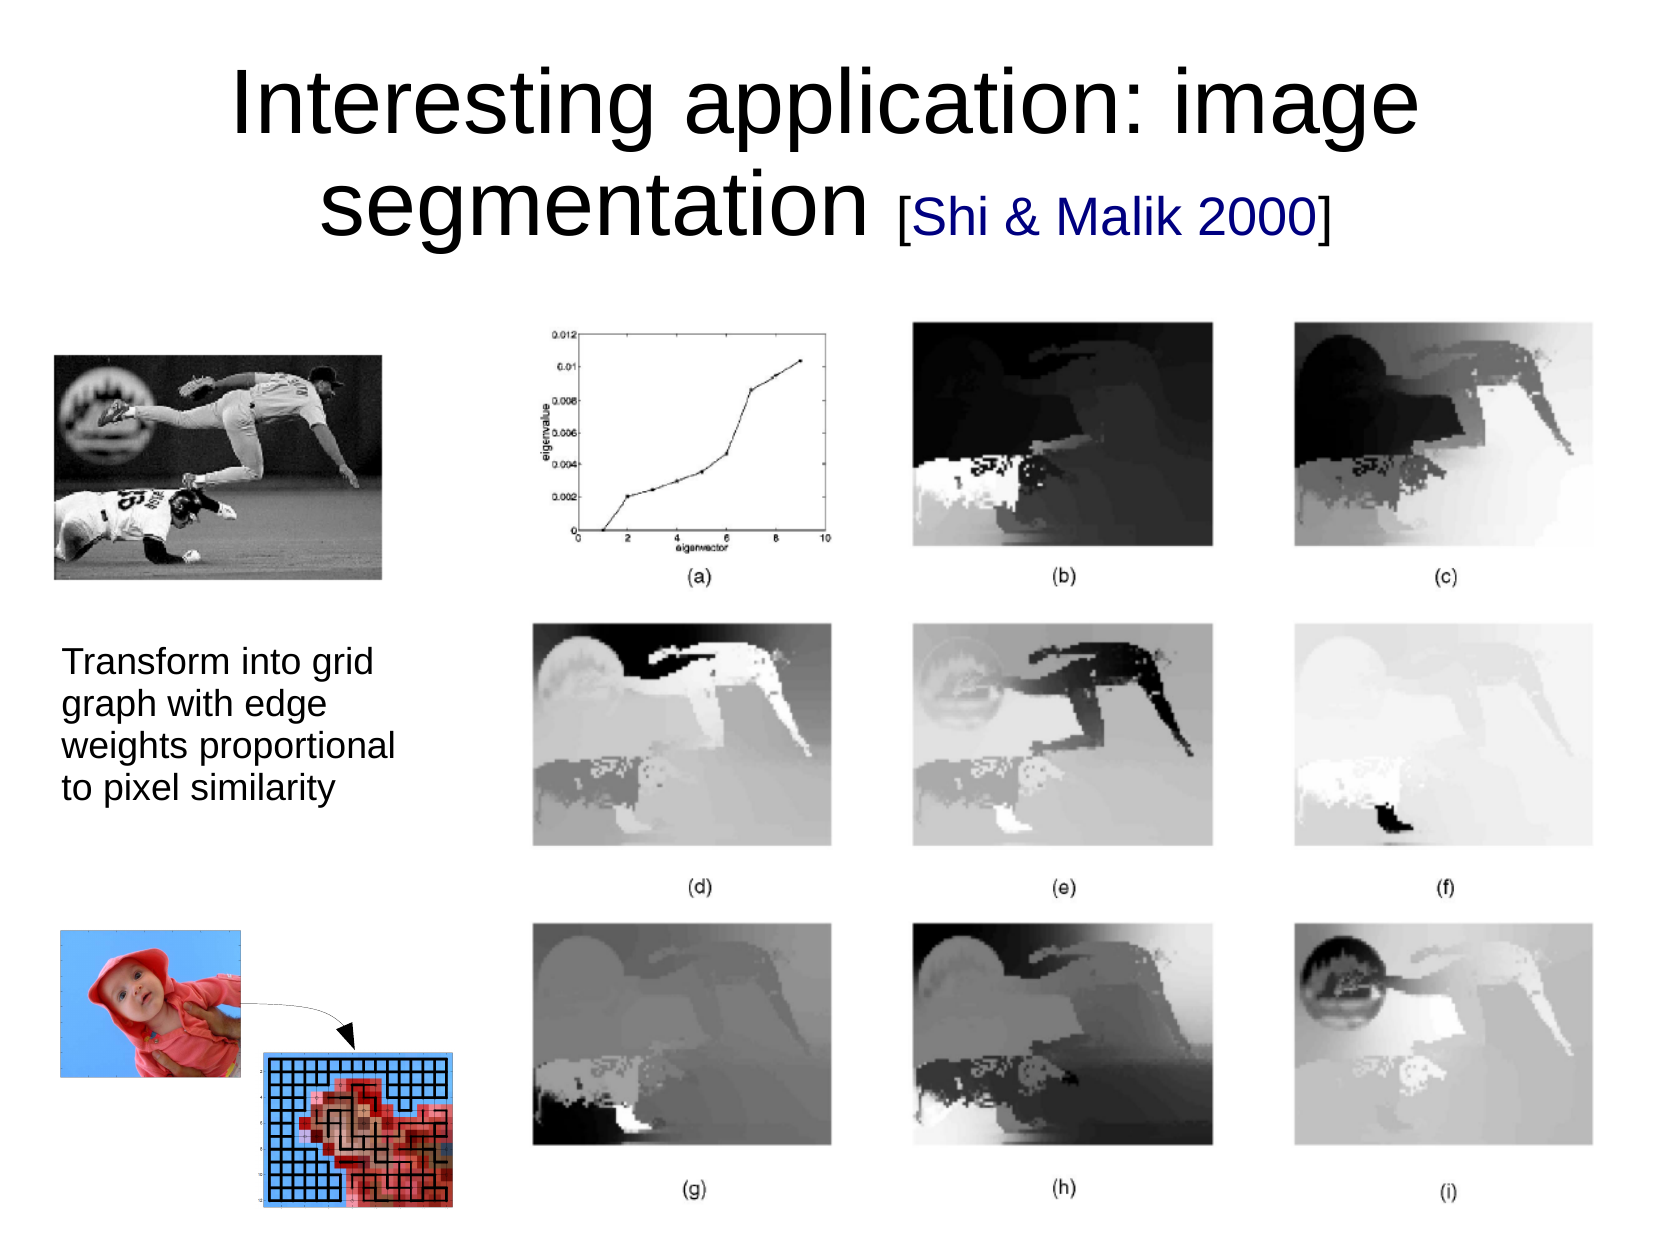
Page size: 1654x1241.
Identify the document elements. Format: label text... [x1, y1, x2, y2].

picture [60, 929, 241, 1078]
title Interesting application: image segmentation [Shi & Malik 2000] [82, 49, 1571, 257]
picture [487, 315, 1621, 1211]
picture [255, 1049, 455, 1209]
text_box Transform into grid graph with edge weights proportional to pixel similarity [46, 633, 421, 816]
picture [45, 350, 388, 586]
